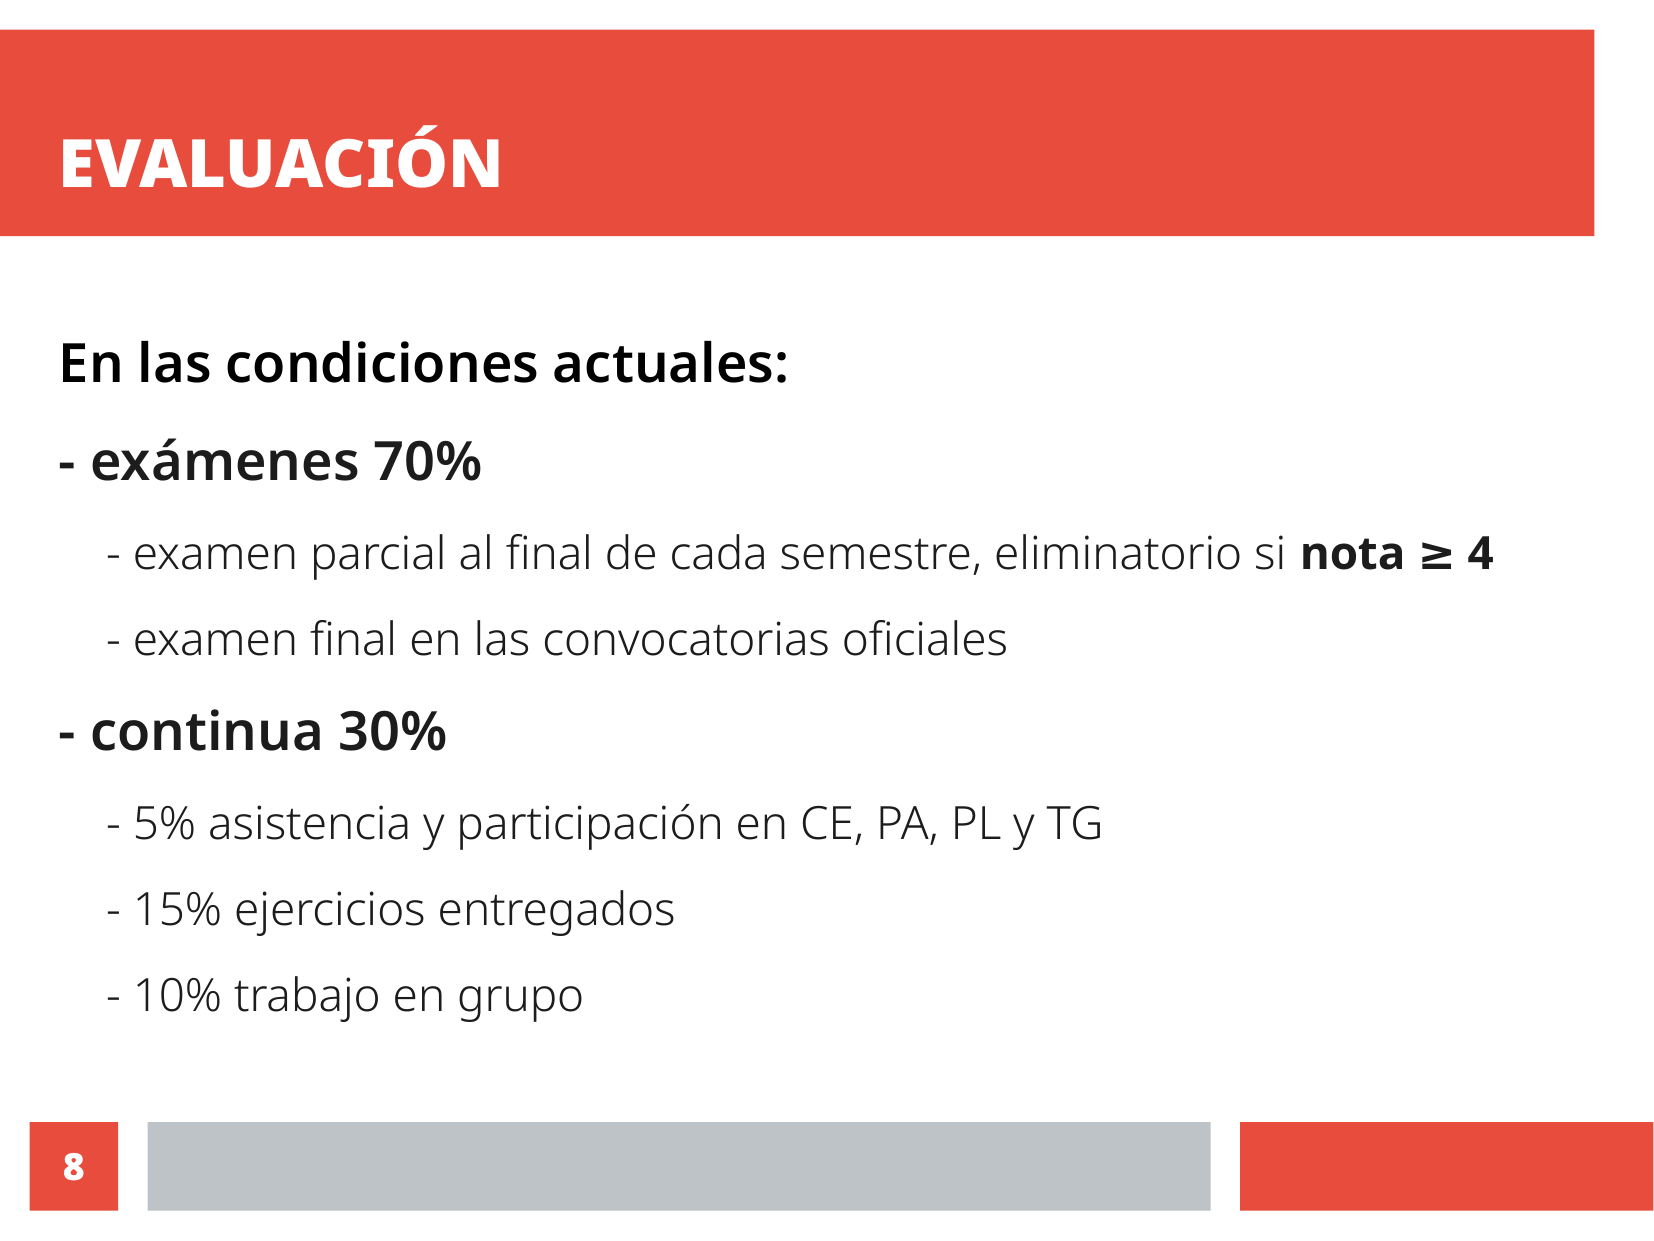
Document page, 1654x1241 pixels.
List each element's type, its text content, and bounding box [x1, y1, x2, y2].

list En las condiciones actuales: - exámenes 70% - examen parcial al final de cada semestre, eliminatorio si nota ≥ 4 - examen final en las convocatorias oficiales - continua 30% - 5% asistencia y participación en CE, PA, PL y TG - 15% ejercicios entregados - 10% trabajo en grupo [59, 324, 1565, 1093]
title EVALUACIÓN [59, 59, 1595, 207]
